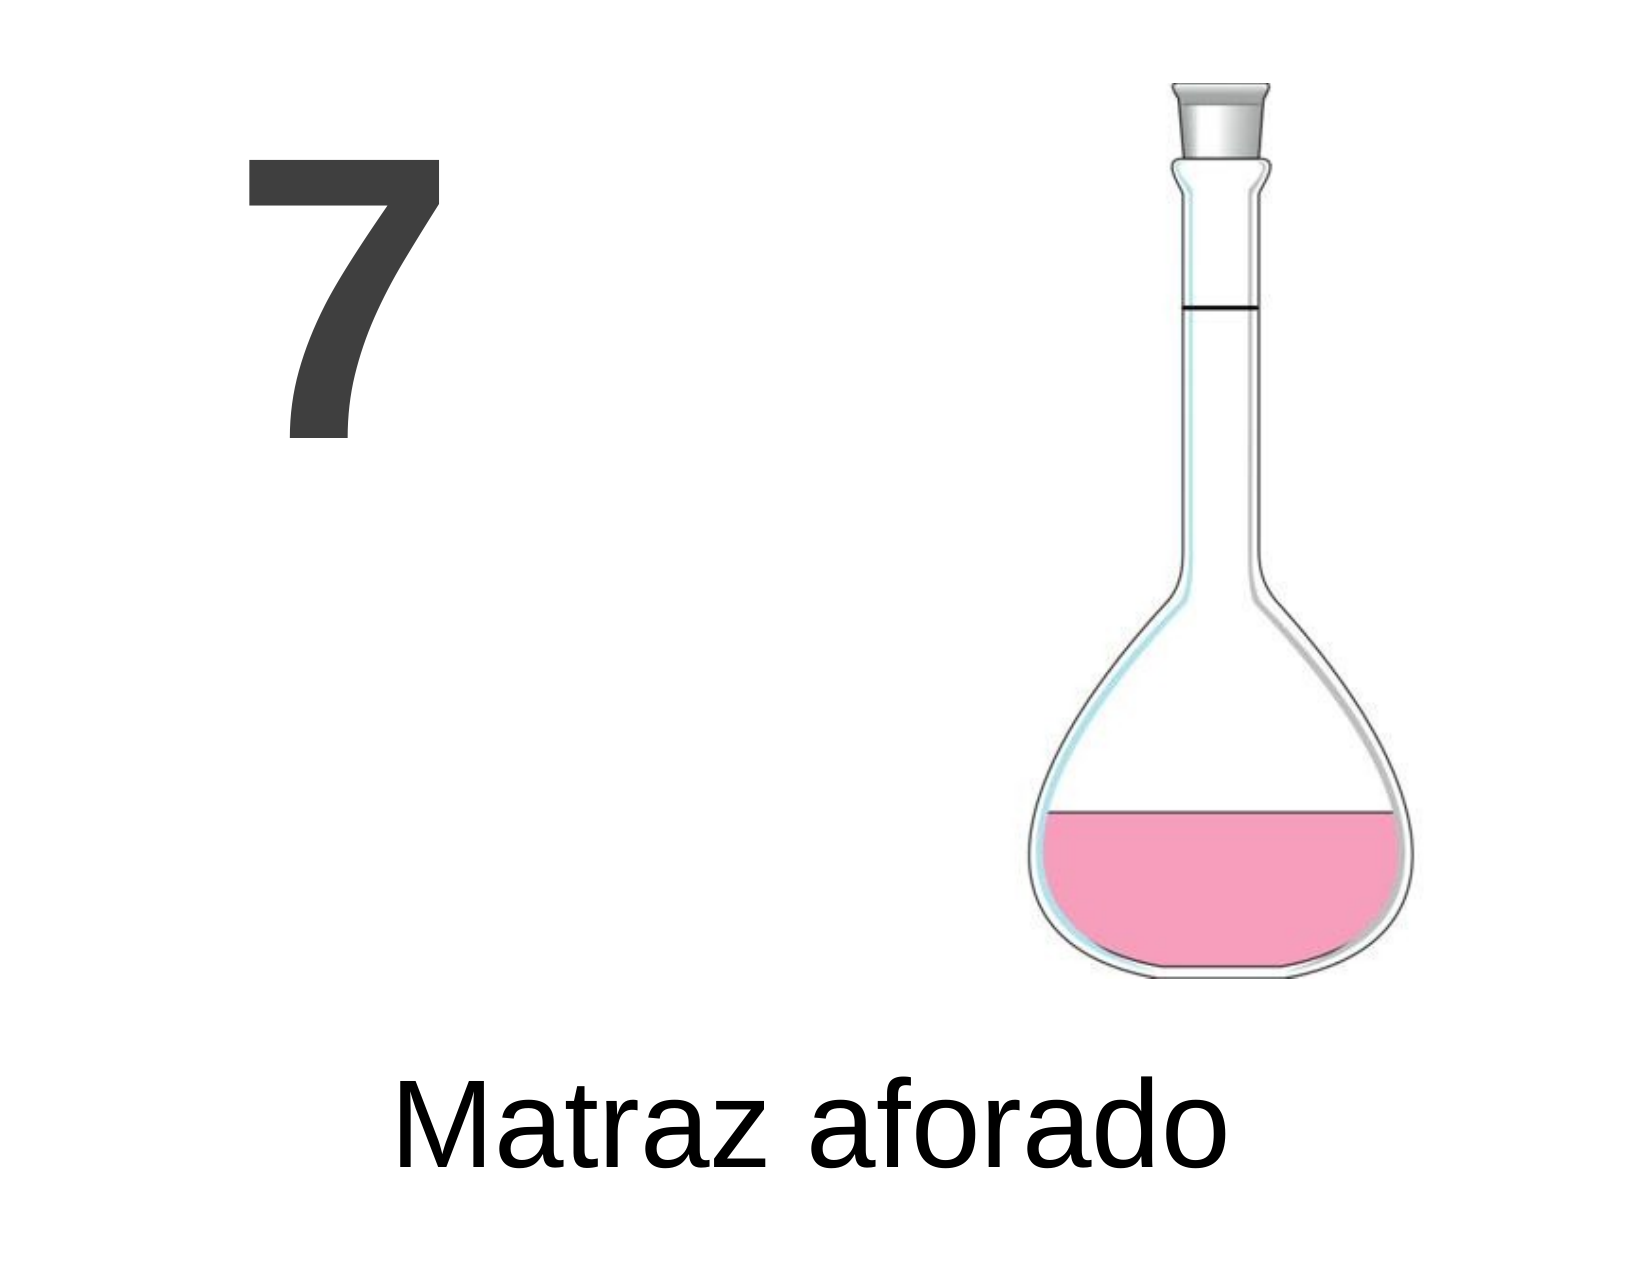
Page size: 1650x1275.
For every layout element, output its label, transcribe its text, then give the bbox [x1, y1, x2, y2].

picture [985, 83, 1458, 979]
text_box Matraz aforado [280, 1035, 1341, 1202]
text_box 7 [91, 83, 600, 534]
